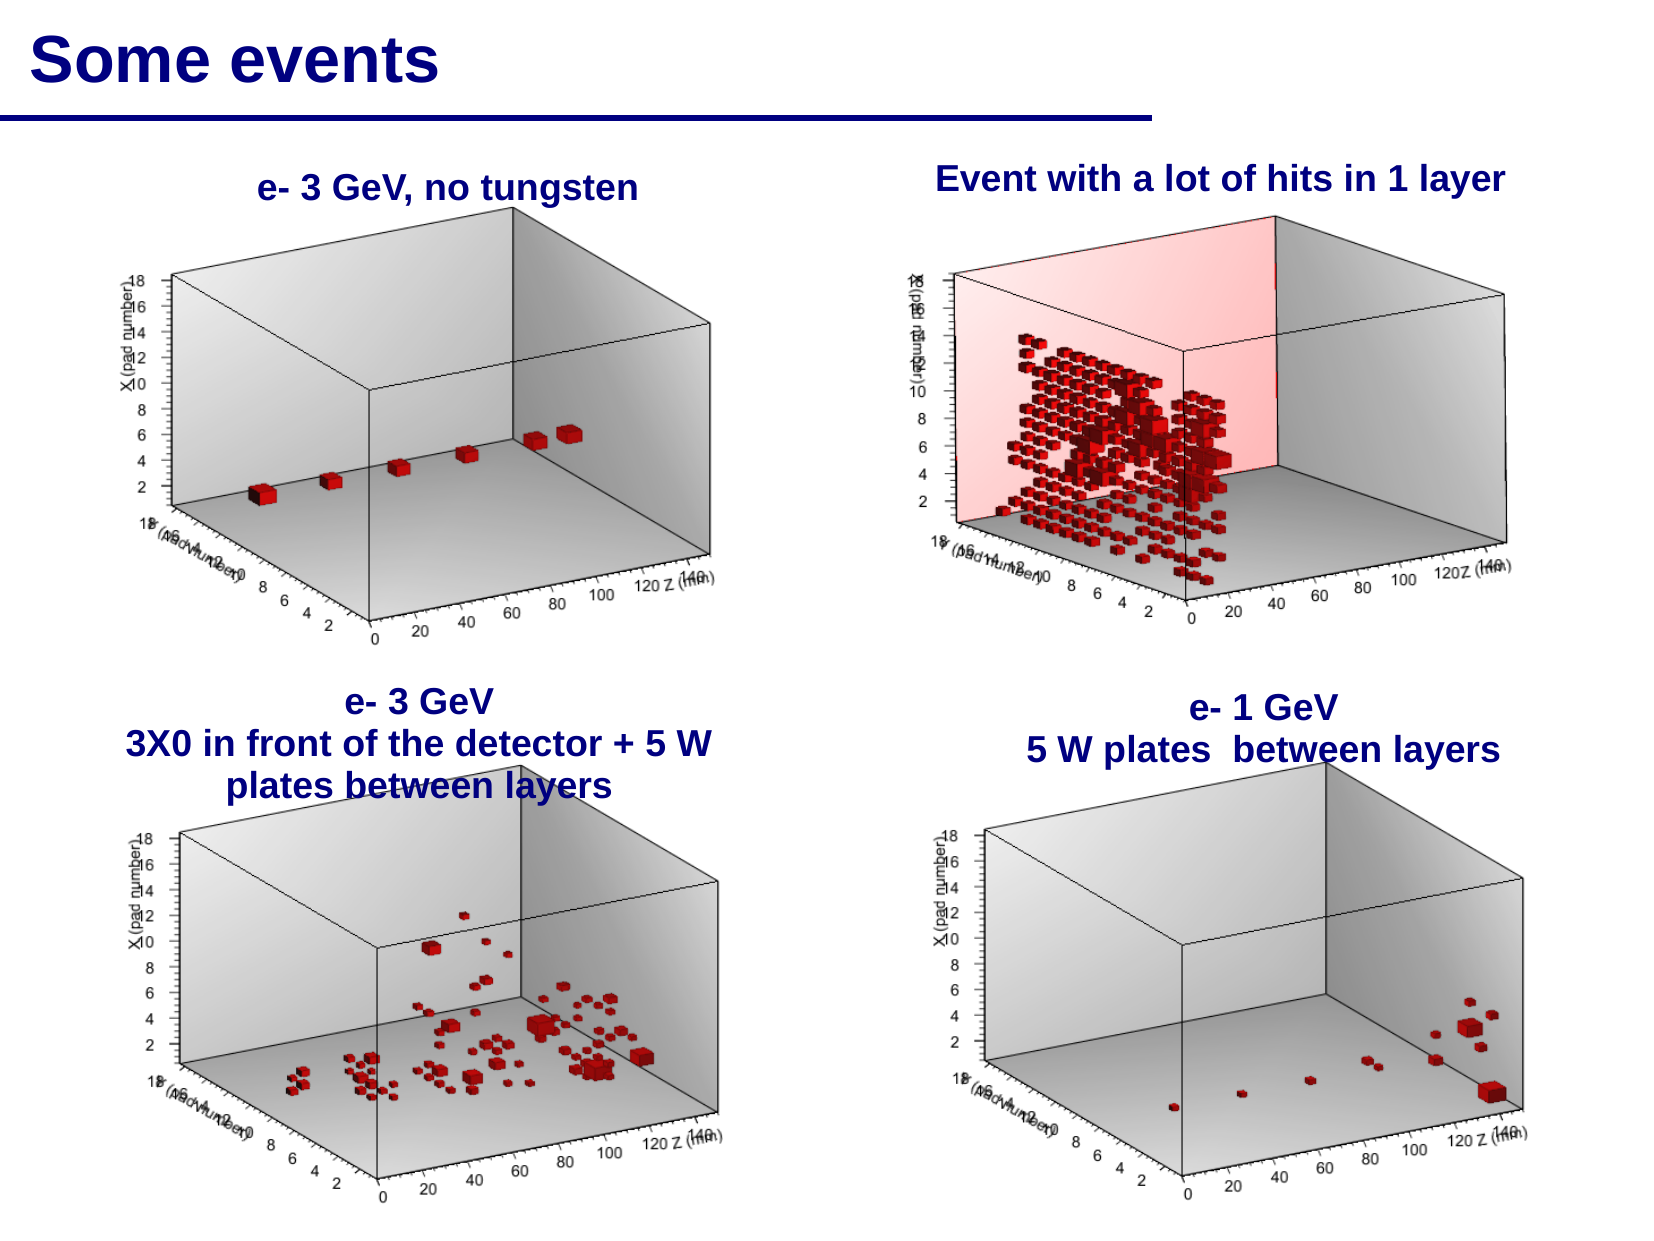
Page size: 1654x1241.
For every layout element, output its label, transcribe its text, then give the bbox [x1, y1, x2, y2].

text_box Event with a lot of hits in 1 layer [920, 150, 1560, 209]
title Some events [29, 0, 1625, 119]
picture [47, 147, 835, 682]
text_box e- 3 GeV 3X0 in front of the detector + 5 W plates between layers [100, 673, 739, 818]
picture [55, 705, 843, 1240]
text_box e- 1 GeV 5 W plates between layers [944, 679, 1583, 781]
picture [860, 702, 1648, 1237]
text_box e- 3 GeV, no tungsten [242, 159, 680, 218]
picture [836, 141, 1625, 676]
